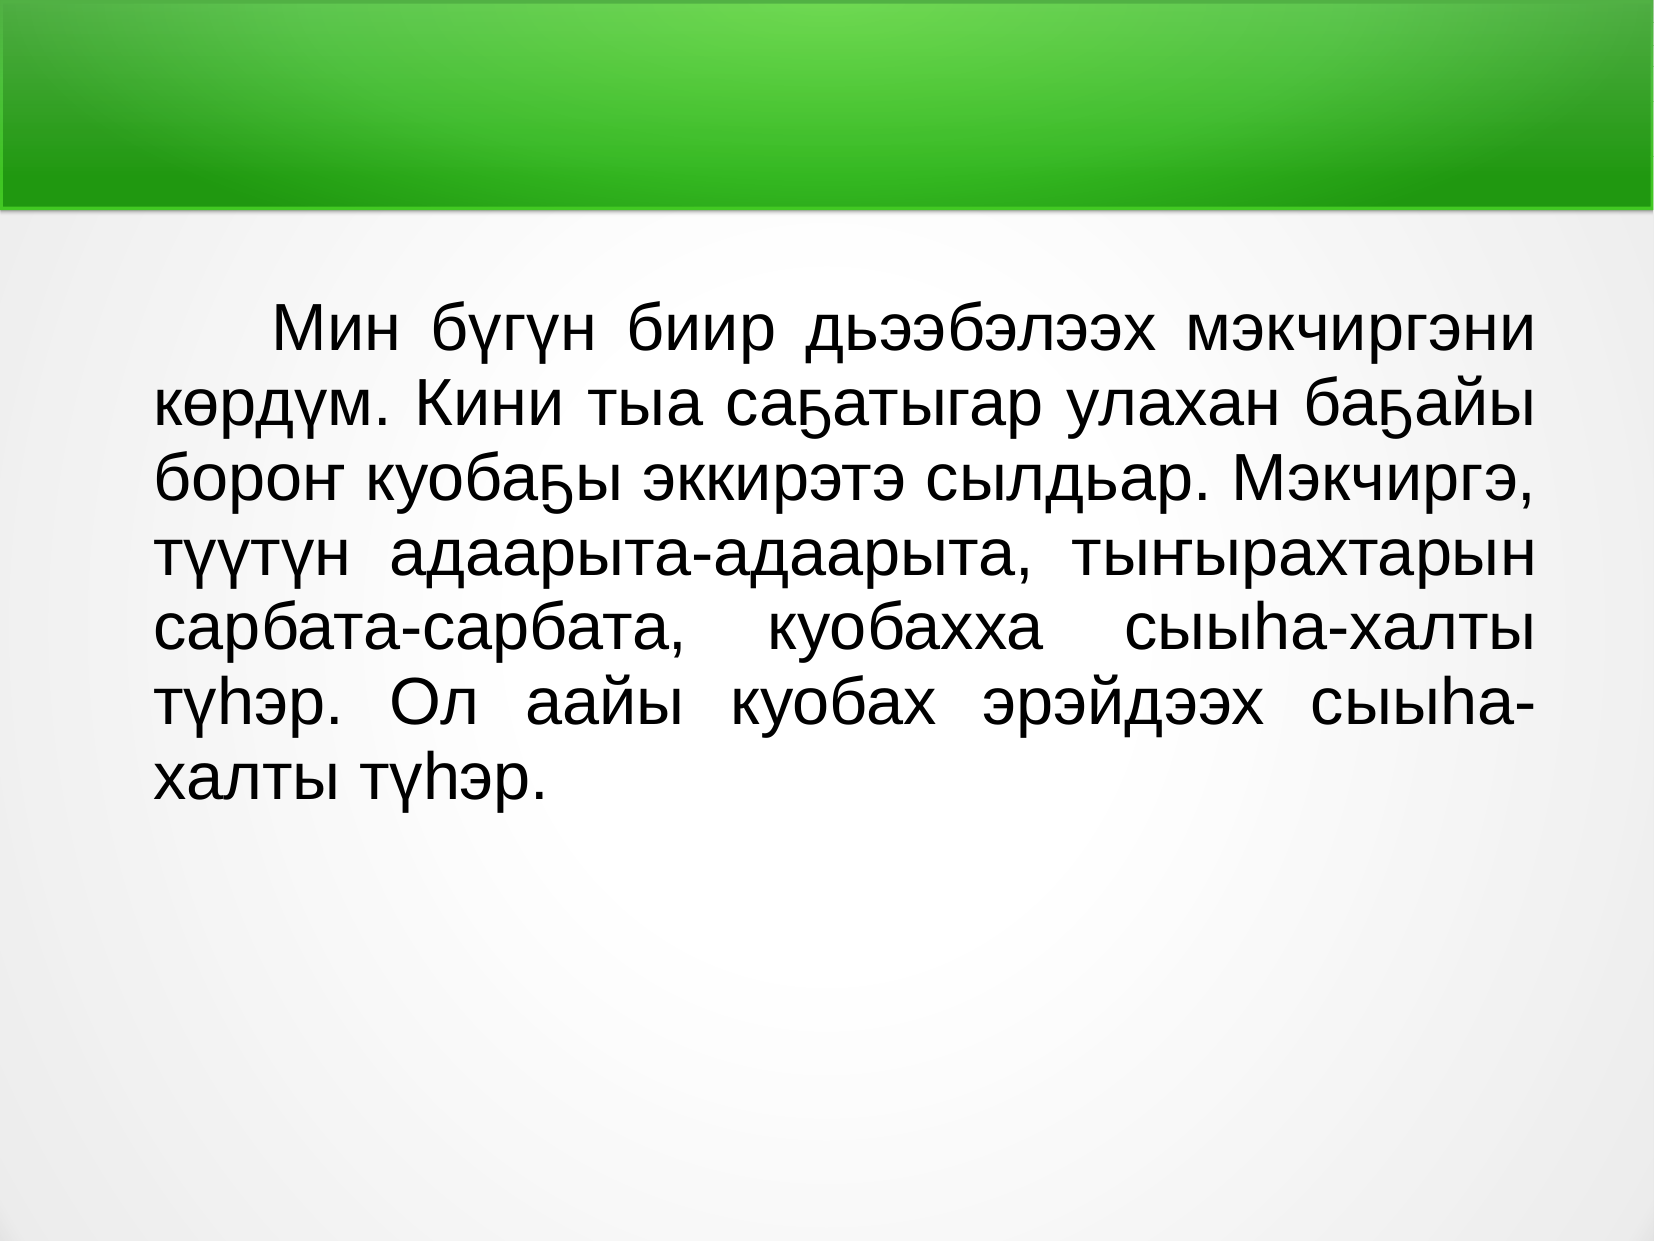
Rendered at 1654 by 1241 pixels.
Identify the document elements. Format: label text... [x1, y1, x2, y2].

list Мин бүгүн биир дьээбэлээх мэкчиргэни көрдүм. Кини тыа саҕатыгар улахан баҕайы бороҥ куобаҕы эккирэтэ сылдьар. Мэкчиргэ, түүтүн адаарыта-адаарыта, тыҥырахтарын сарбата-сарбата, куобахха сыыһа-халты түһэр. Ол аайы куобах эрэйдээх сыыһа-халты түһэр. [82, 290, 1538, 1010]
